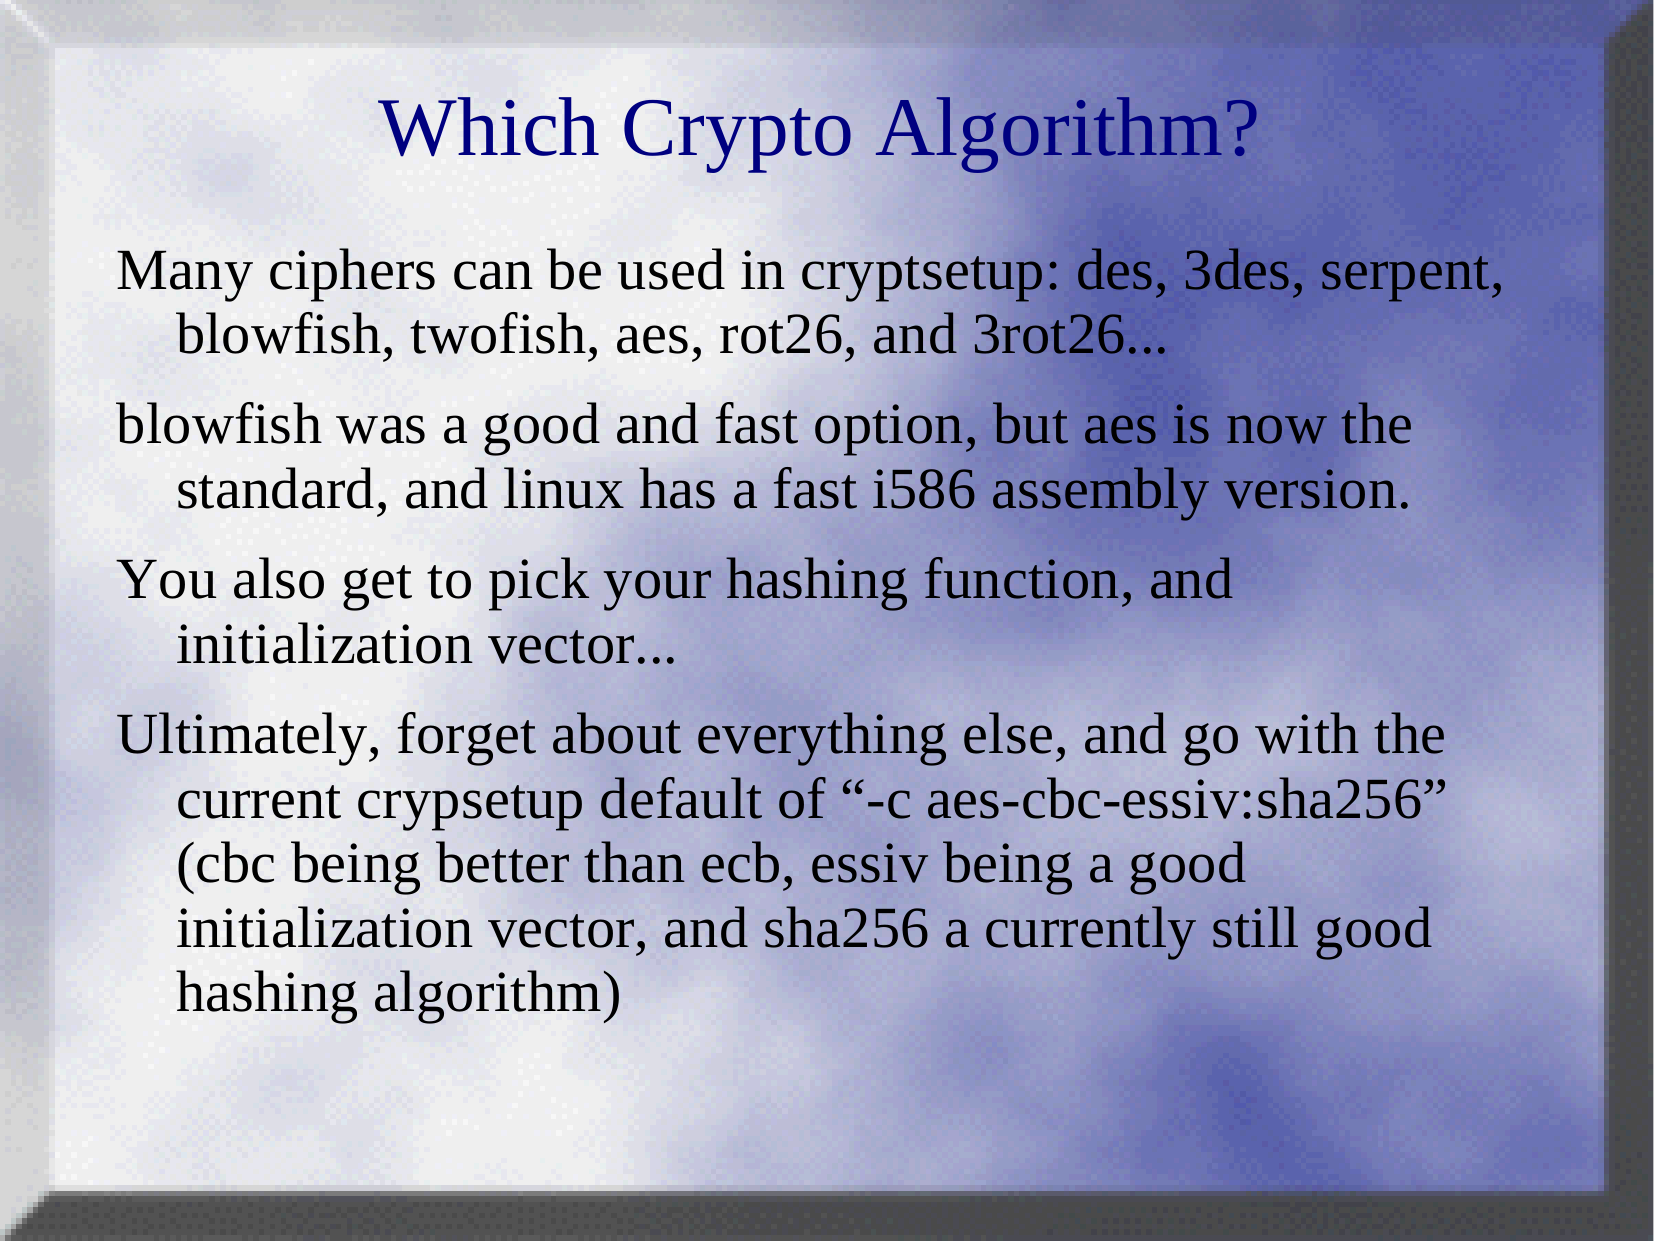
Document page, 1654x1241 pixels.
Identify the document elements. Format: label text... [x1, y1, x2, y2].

list Many ciphers can be used in cryptsetup: des, 3des, serpent, blowfish, twofish, aes, rot26, and 3rot26... blowfish was a good and fast option, but aes is now the standard, and linux has a fast i586 assembly version. You also get to pick your hashing function, and initialization vector... Ultimately, forget about everything else, and go with the current crypsetup default of “-c aes-cbc-essiv:sha256” (cbc being better than ecb, essiv being a good initialization vector, and sha256 a currently still good hashing algorithm) [116, 237, 1529, 1090]
title Which Crypto Algorithm? [200, 73, 1439, 181]
picture [0, 0, 1654, 1241]
